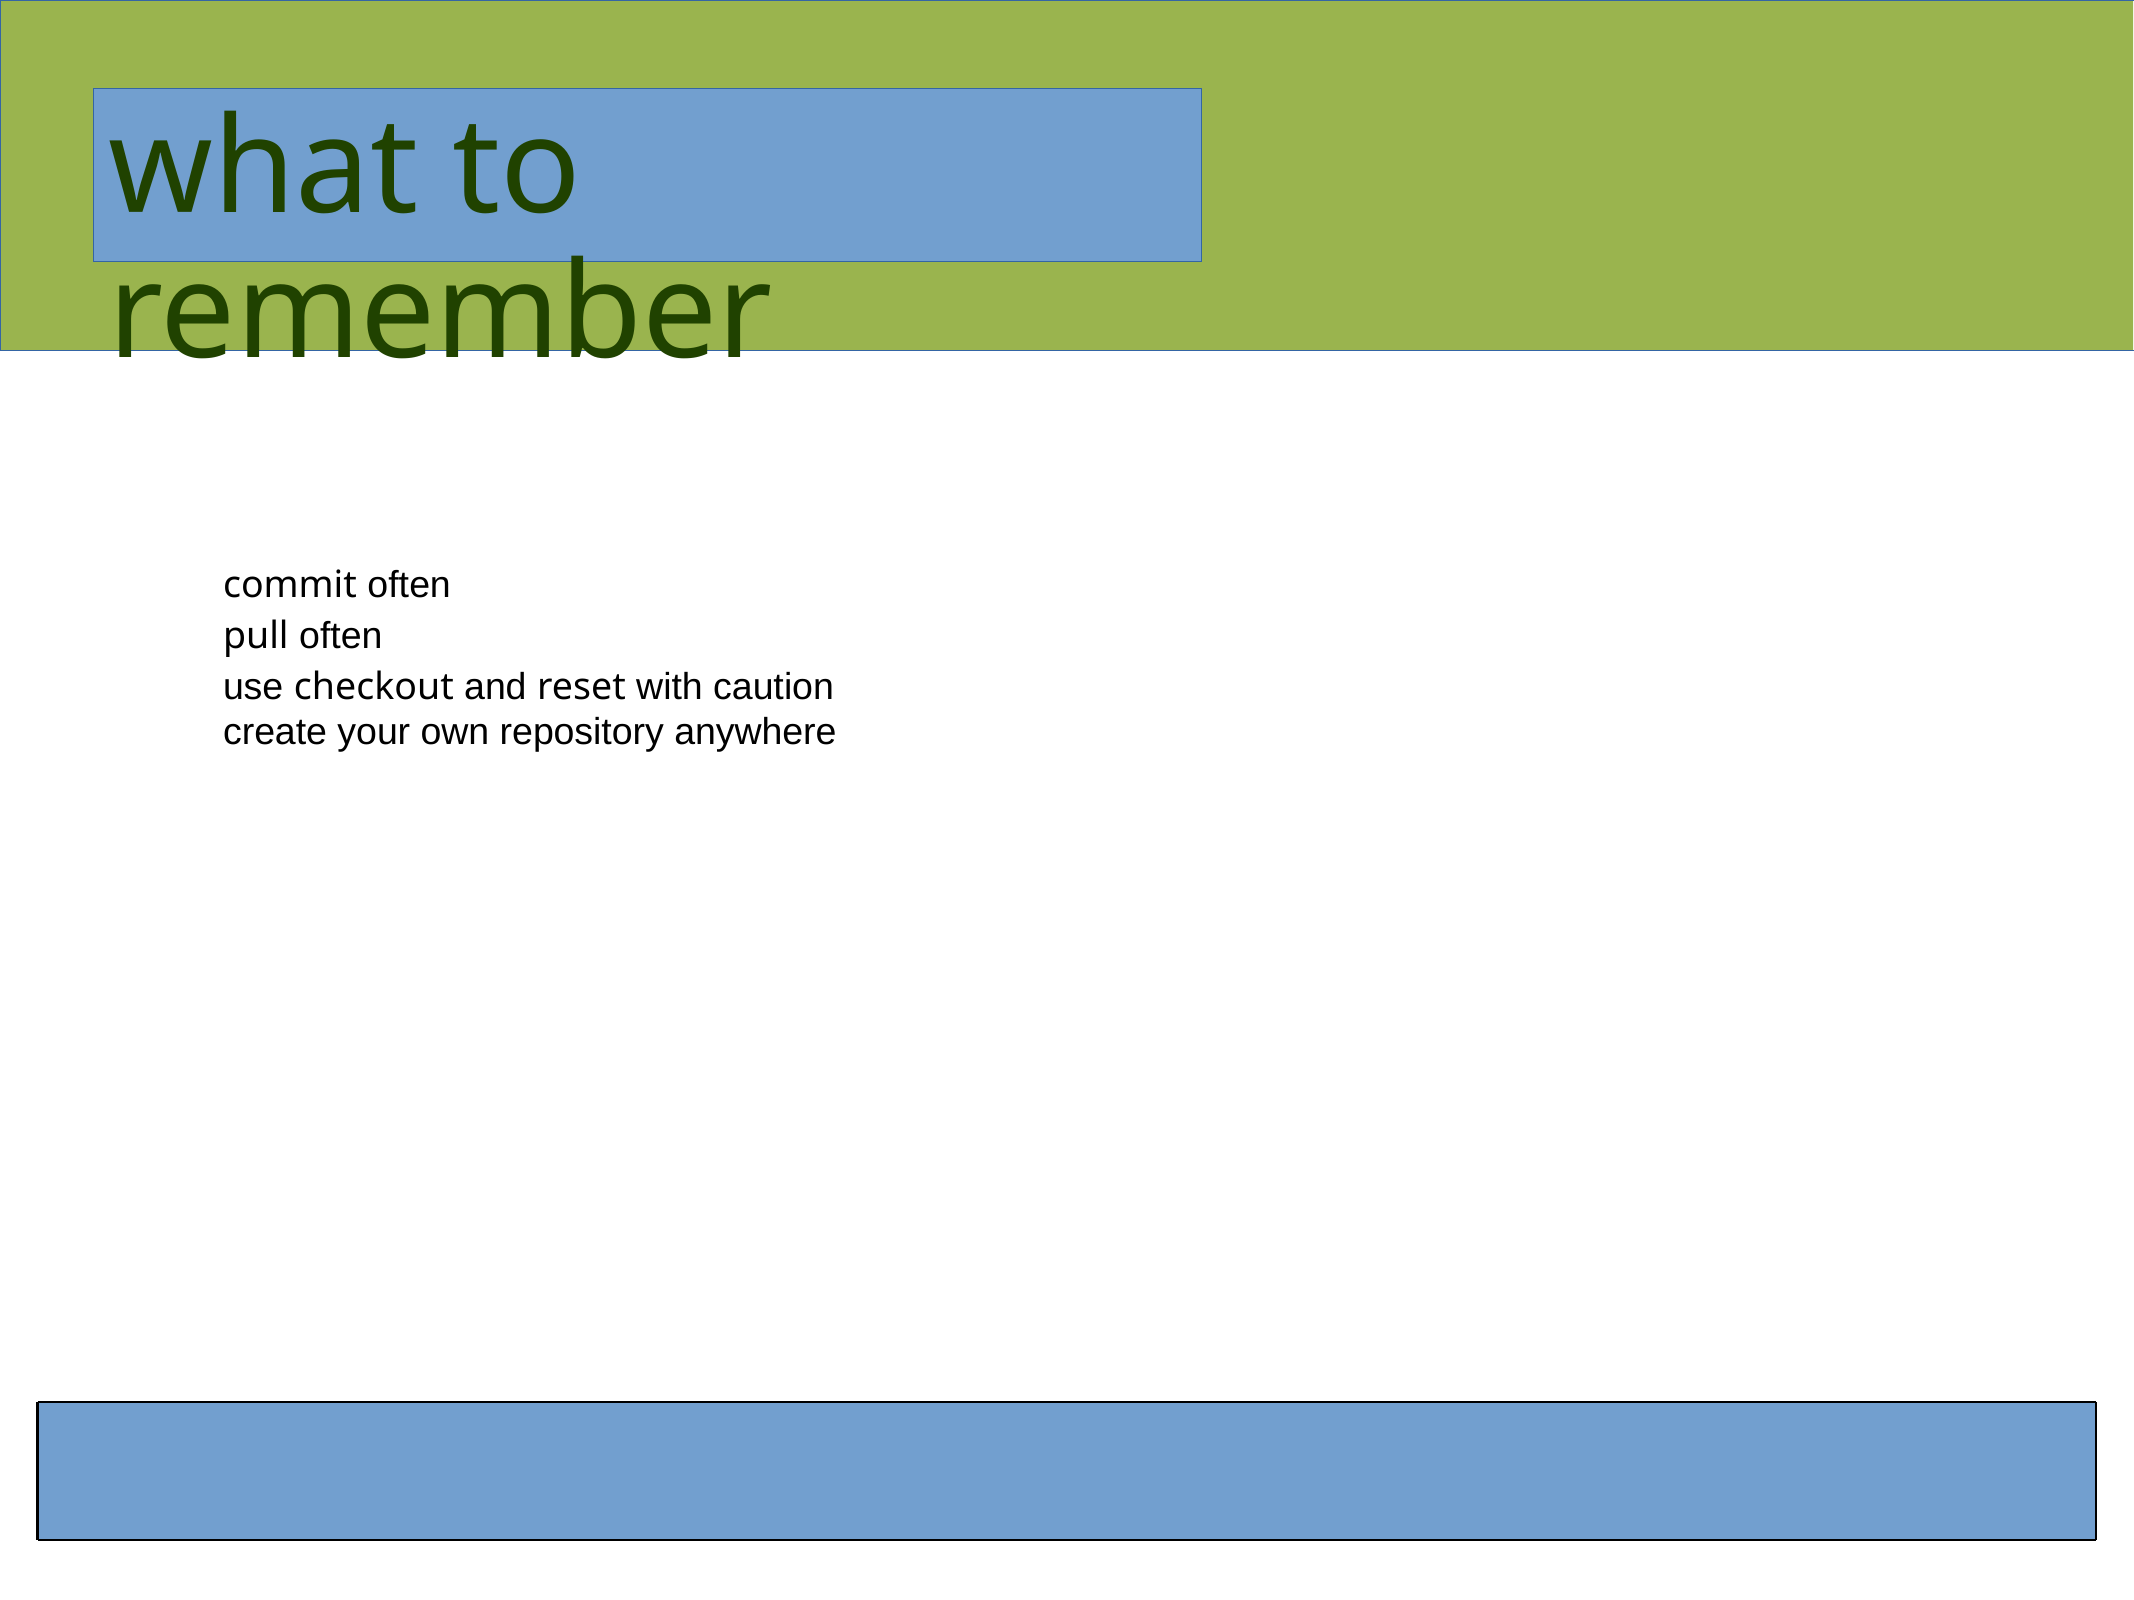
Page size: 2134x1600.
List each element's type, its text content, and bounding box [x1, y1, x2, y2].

text_box what to remember [93, 88, 1202, 262]
text_box commit often pull often use checkout and reset with caution create your own repository anywhere [208, 549, 1926, 1392]
text_box [180, 294, 216, 314]
text_box [0, 0, 2134, 351]
text_box [662, 294, 698, 314]
text_box [380, 294, 416, 314]
text_box [37, 1402, 2096, 1540]
text_box [583, 294, 623, 349]
text_box [503, 294, 537, 351]
text_box [458, 294, 492, 351]
text_box [304, 294, 338, 351]
text_box [259, 294, 293, 351]
